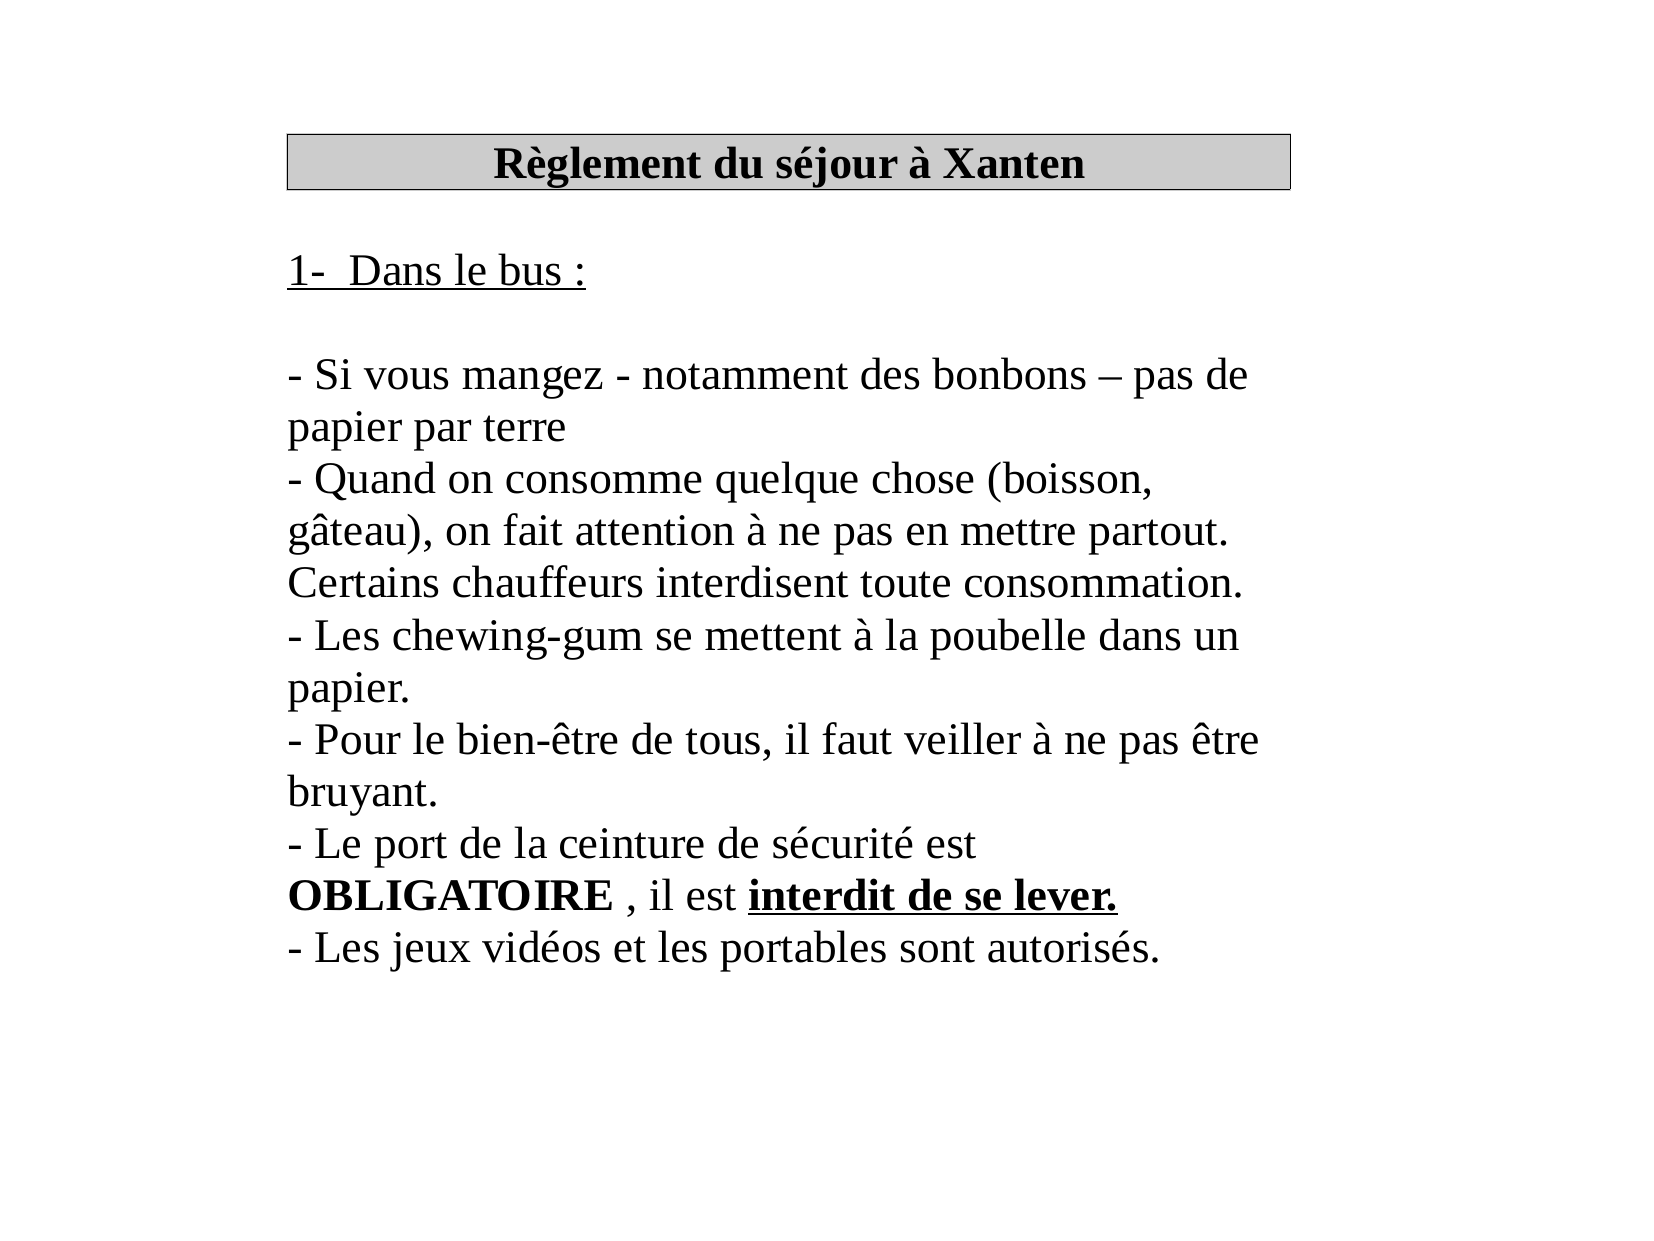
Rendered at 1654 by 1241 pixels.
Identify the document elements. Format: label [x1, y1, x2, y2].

chart [167, 16, 1299, 1122]
